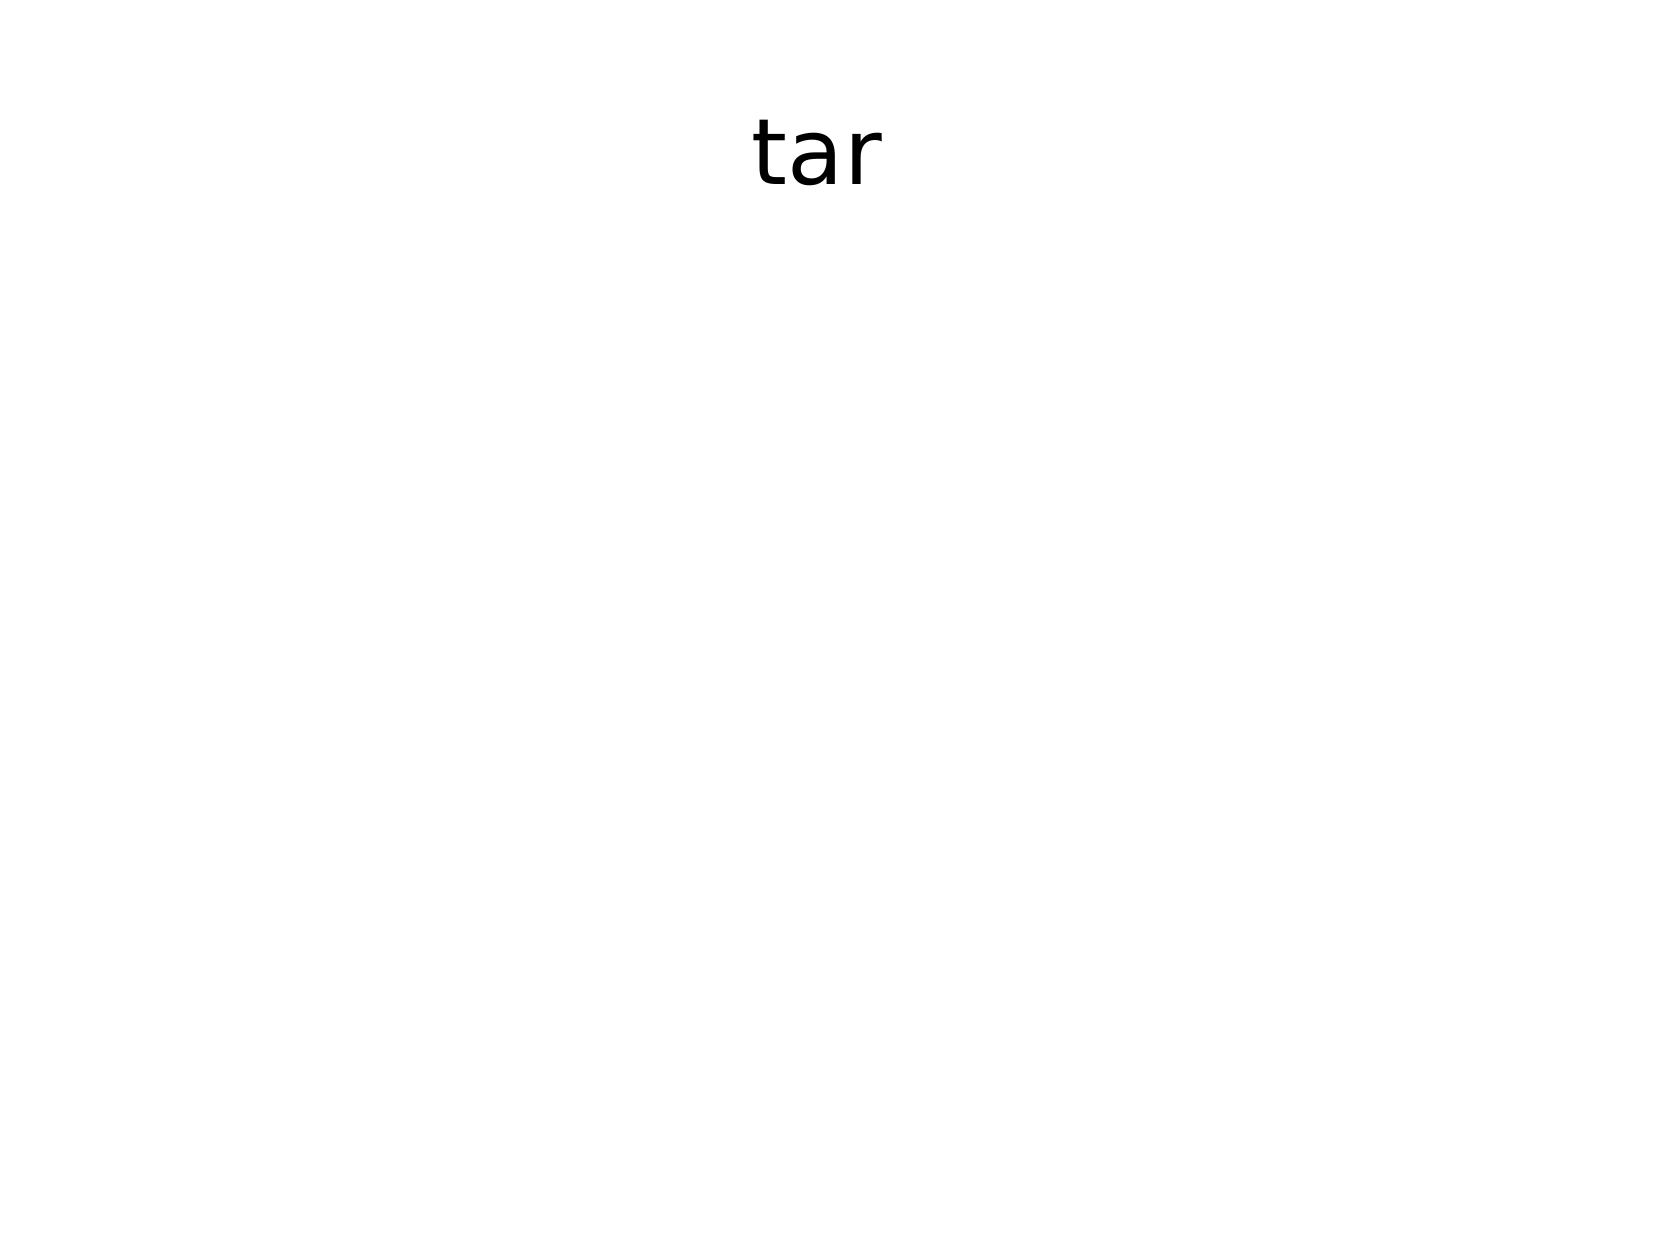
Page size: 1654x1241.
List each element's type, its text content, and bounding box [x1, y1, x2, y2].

title tar [82, 49, 1571, 257]
